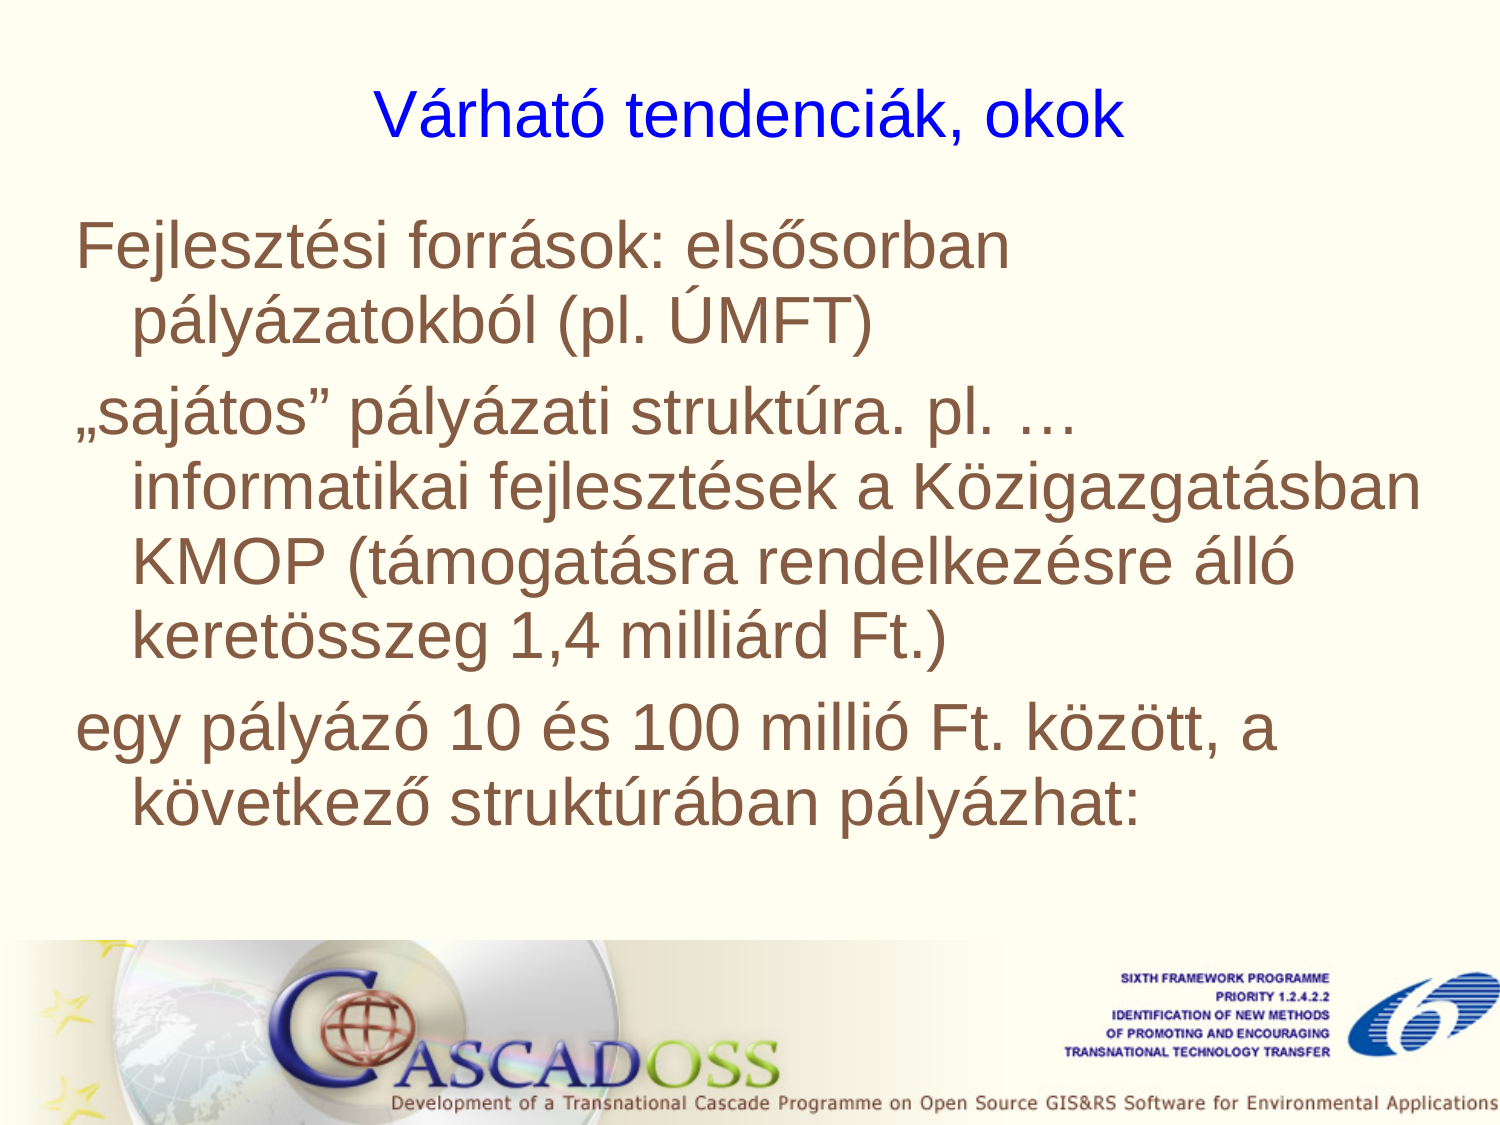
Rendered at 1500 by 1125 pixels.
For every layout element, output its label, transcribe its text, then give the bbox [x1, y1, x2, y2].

title Várható tendenciák, okok [75, 28, 1425, 201]
picture [0, 940, 1500, 1125]
list Fejlesztési források: elsősorban pályázatokból (pl. ÚMFT) „sajátos” pályázati struktúra. pl. … informatikai fejlesztések a Közigazgatásban KMOP (támogatásra rendelkezésre álló keretösszeg 1,4 milliárd Ft.) egy pályázó 10 és 100 millió Ft. között, a következő struktúrában pályázhat: [75, 207, 1425, 1006]
